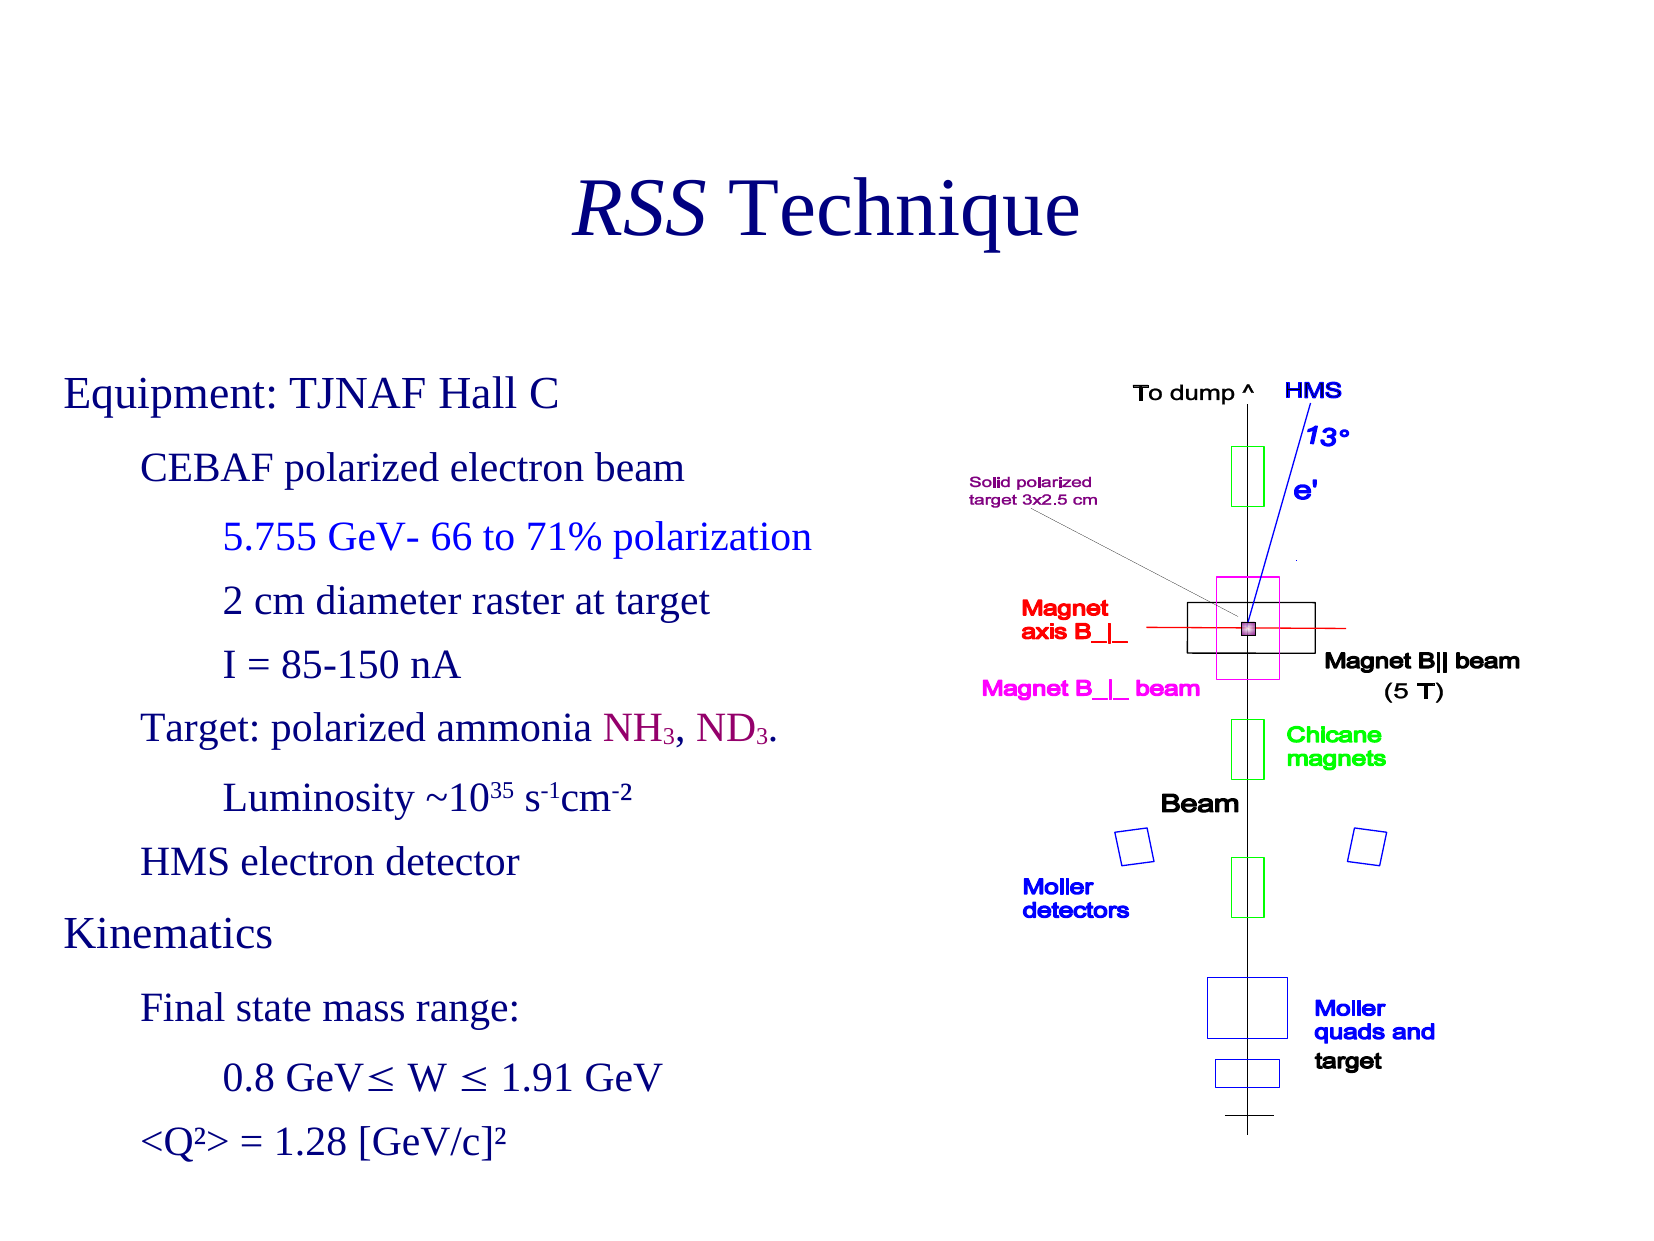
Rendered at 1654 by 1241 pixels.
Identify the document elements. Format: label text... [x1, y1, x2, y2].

title RSS Technique [121, 100, 1533, 314]
picture [961, 379, 1532, 1140]
list Equipment: TJNAF Hall C CEBAF polarized electron beam 5.755 GeV- 66 to 71% polarization 2 cm diameter raster at target I = 85-150 nA Target: polarized ammonia NH3, ND3. Luminosity ~1035 s-1cm-² HMS electron detector Kinematics Final state mass range: 0.8 GeV W  1.91 GeV <Q²> = 1.28 [GeV/c]² [45, 367, 899, 1218]
